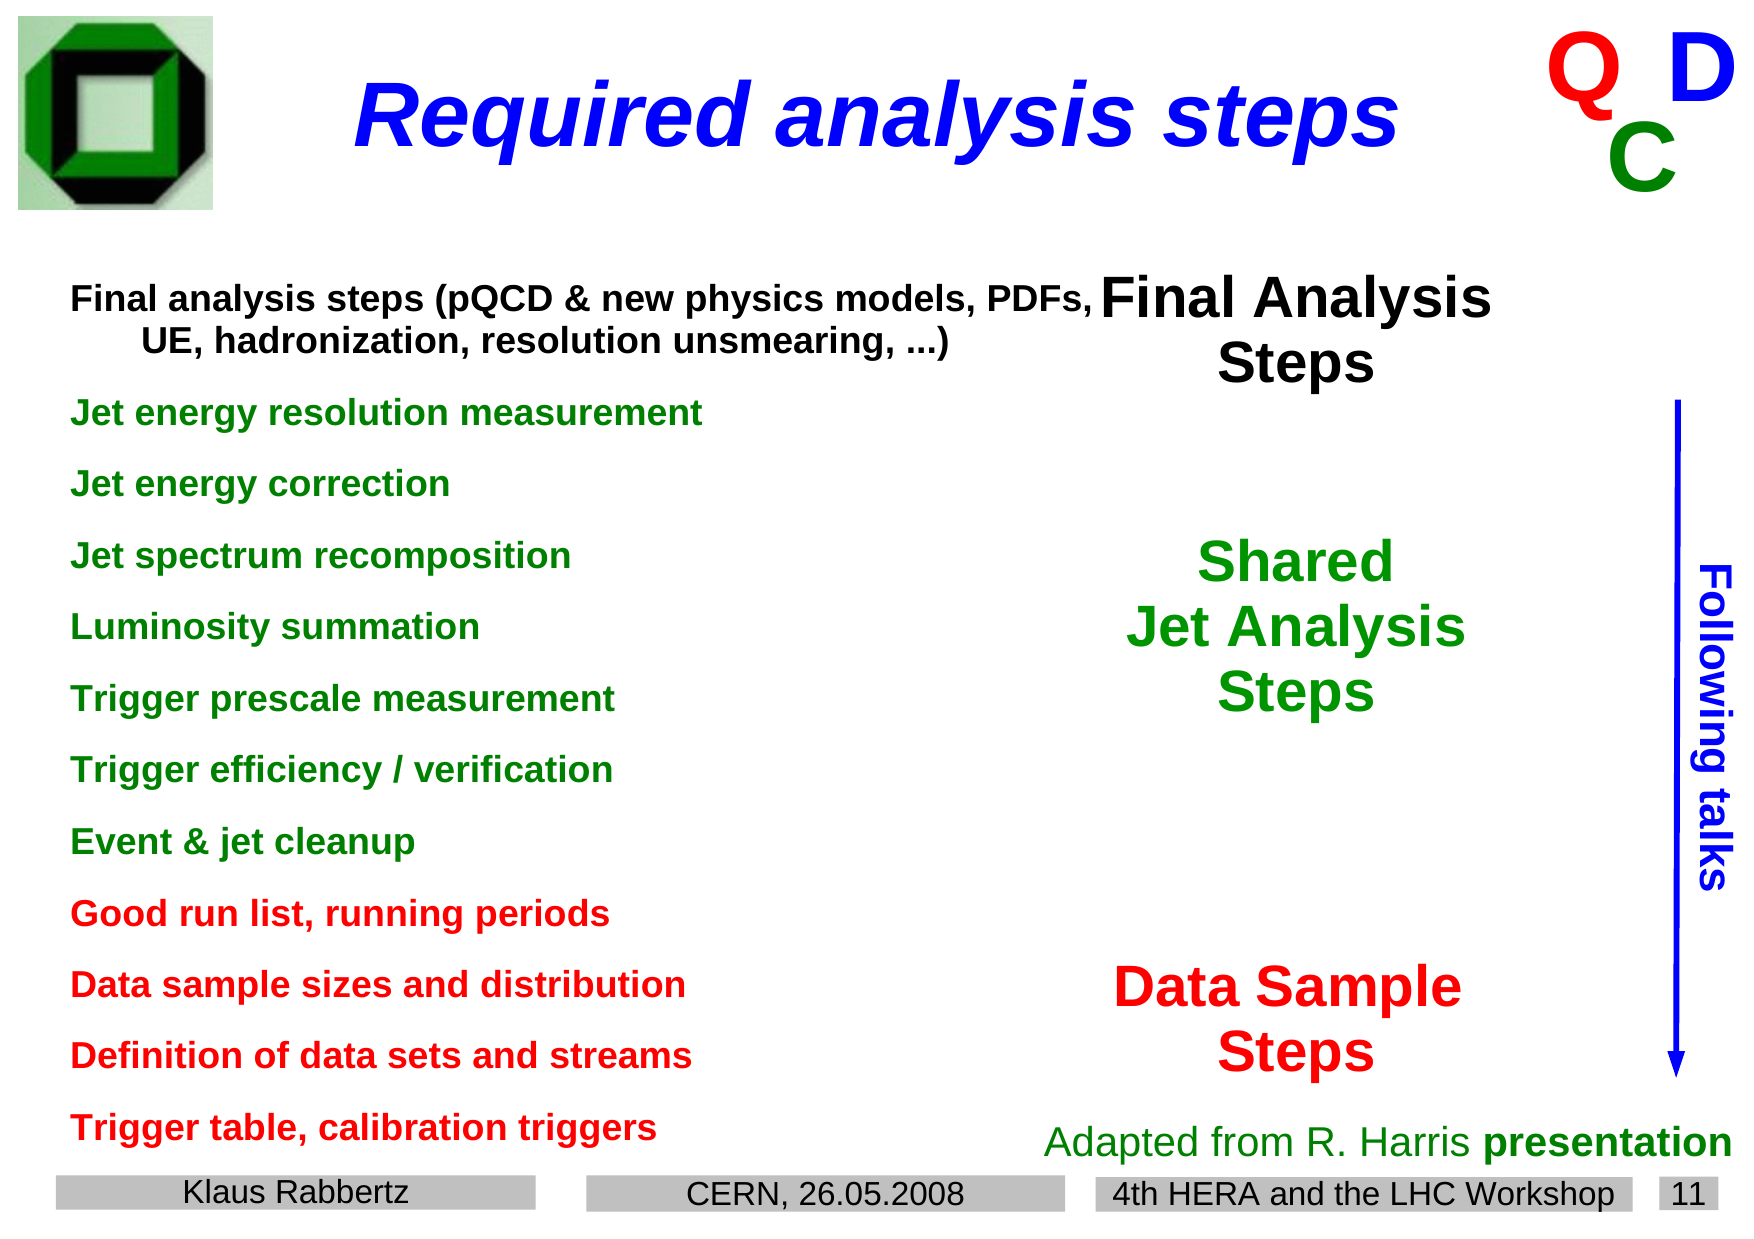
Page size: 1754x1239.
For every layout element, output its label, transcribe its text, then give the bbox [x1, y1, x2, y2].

text_box Shared Jet Analysis Steps [1111, 521, 1482, 732]
title Required analysis steps [220, 27, 1536, 202]
list Final analysis steps (pQCD & new physics models, PDFs, UE, hadronization, resolution unsmearing, ...) Jet energy resolution measurement Jet energy correction Jet spectrum recomposition Luminosity summation Trigger prescale measurement Trigger efficiency / verification Event & jet cleanup Good run list, running periods Data sample sizes and distribution Definition of data sets and streams Trigger table, calibration triggers [58, 277, 1094, 1149]
picture [18, 16, 213, 210]
text_box Following talks [1678, 550, 1754, 899]
text_box Adapted from R. Harris presentation [1032, 1107, 1746, 1178]
text_box Data Sample Steps [1098, 945, 1495, 1092]
text_box Final Analysis Steps [1085, 257, 1508, 403]
